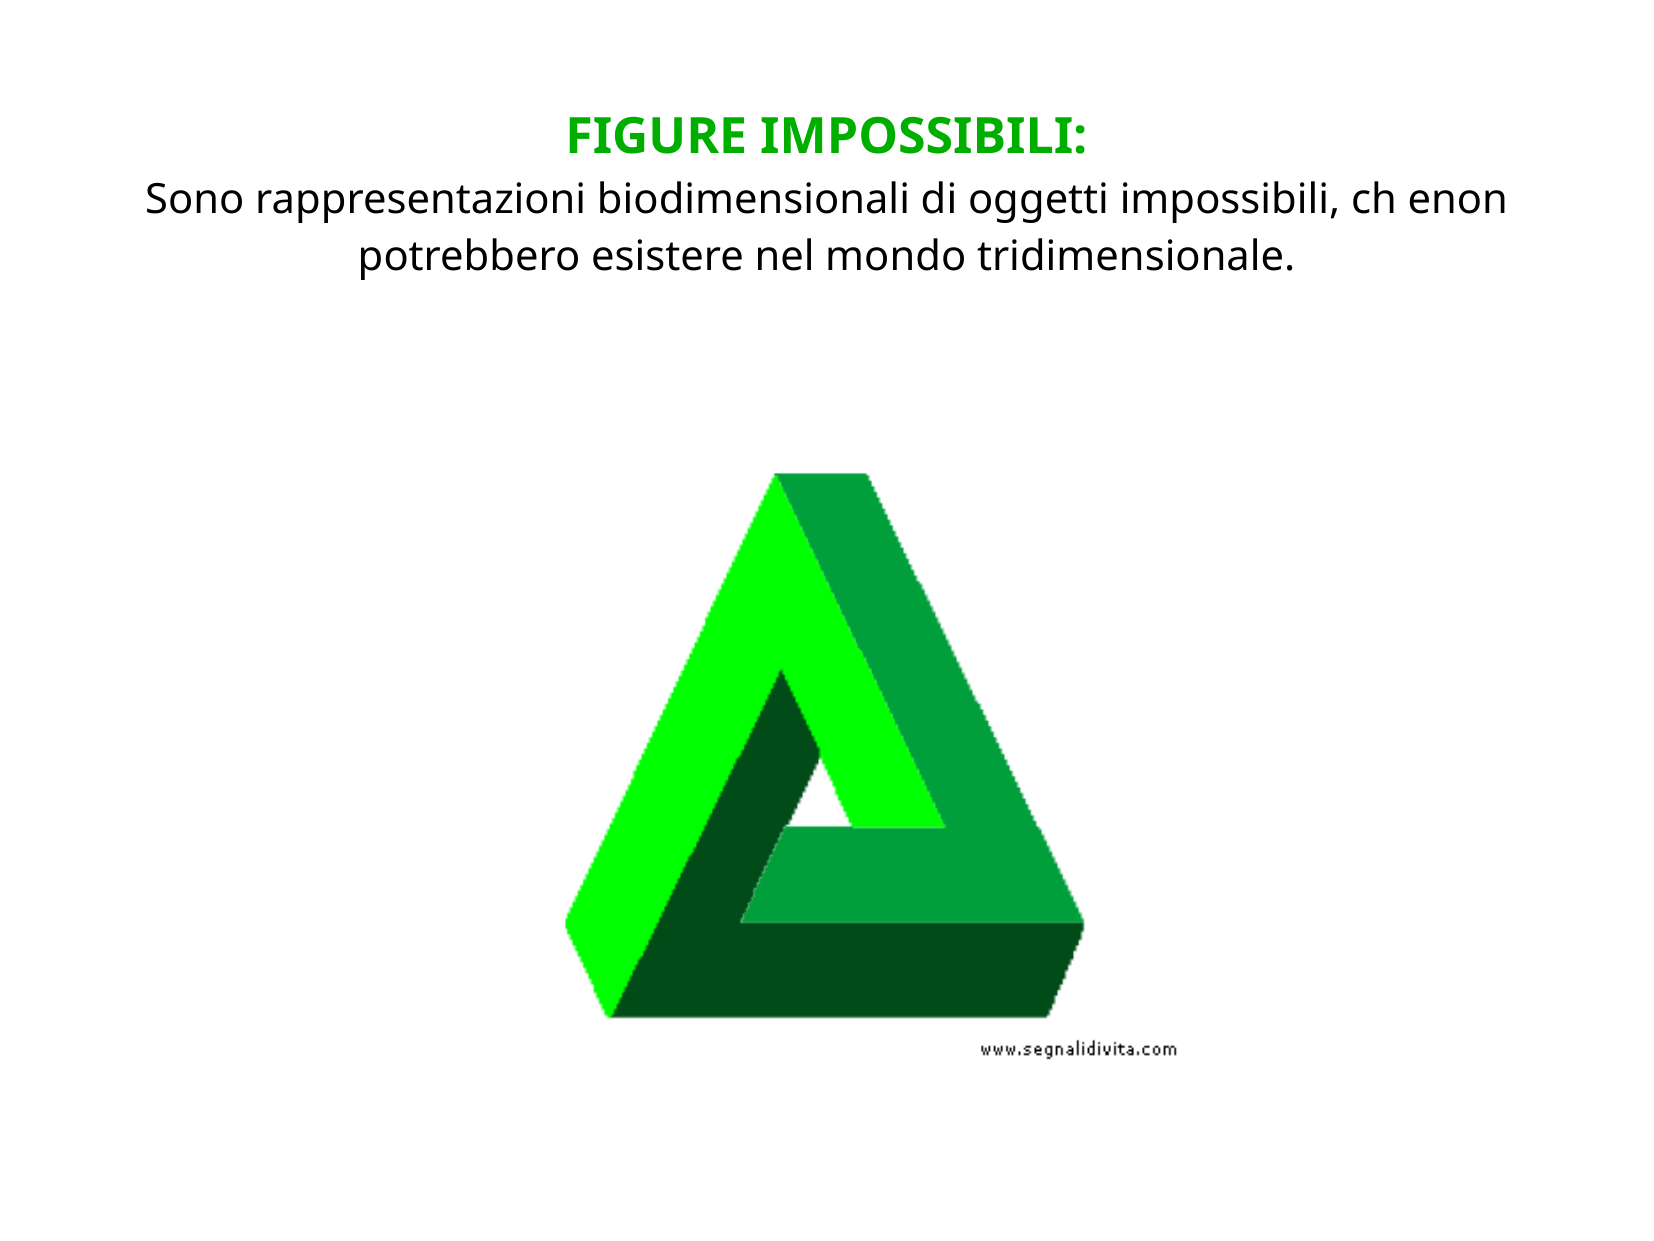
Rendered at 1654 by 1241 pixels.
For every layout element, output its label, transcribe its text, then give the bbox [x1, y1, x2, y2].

subtitle FIGURE IMPOSSIBILI: Sono rappresentazioni biodimensionali di oggetti impossibili, ch enon potrebbero esistere nel mondo tridimensionale. [82, 56, 1571, 1102]
picture [472, 431, 1180, 1063]
